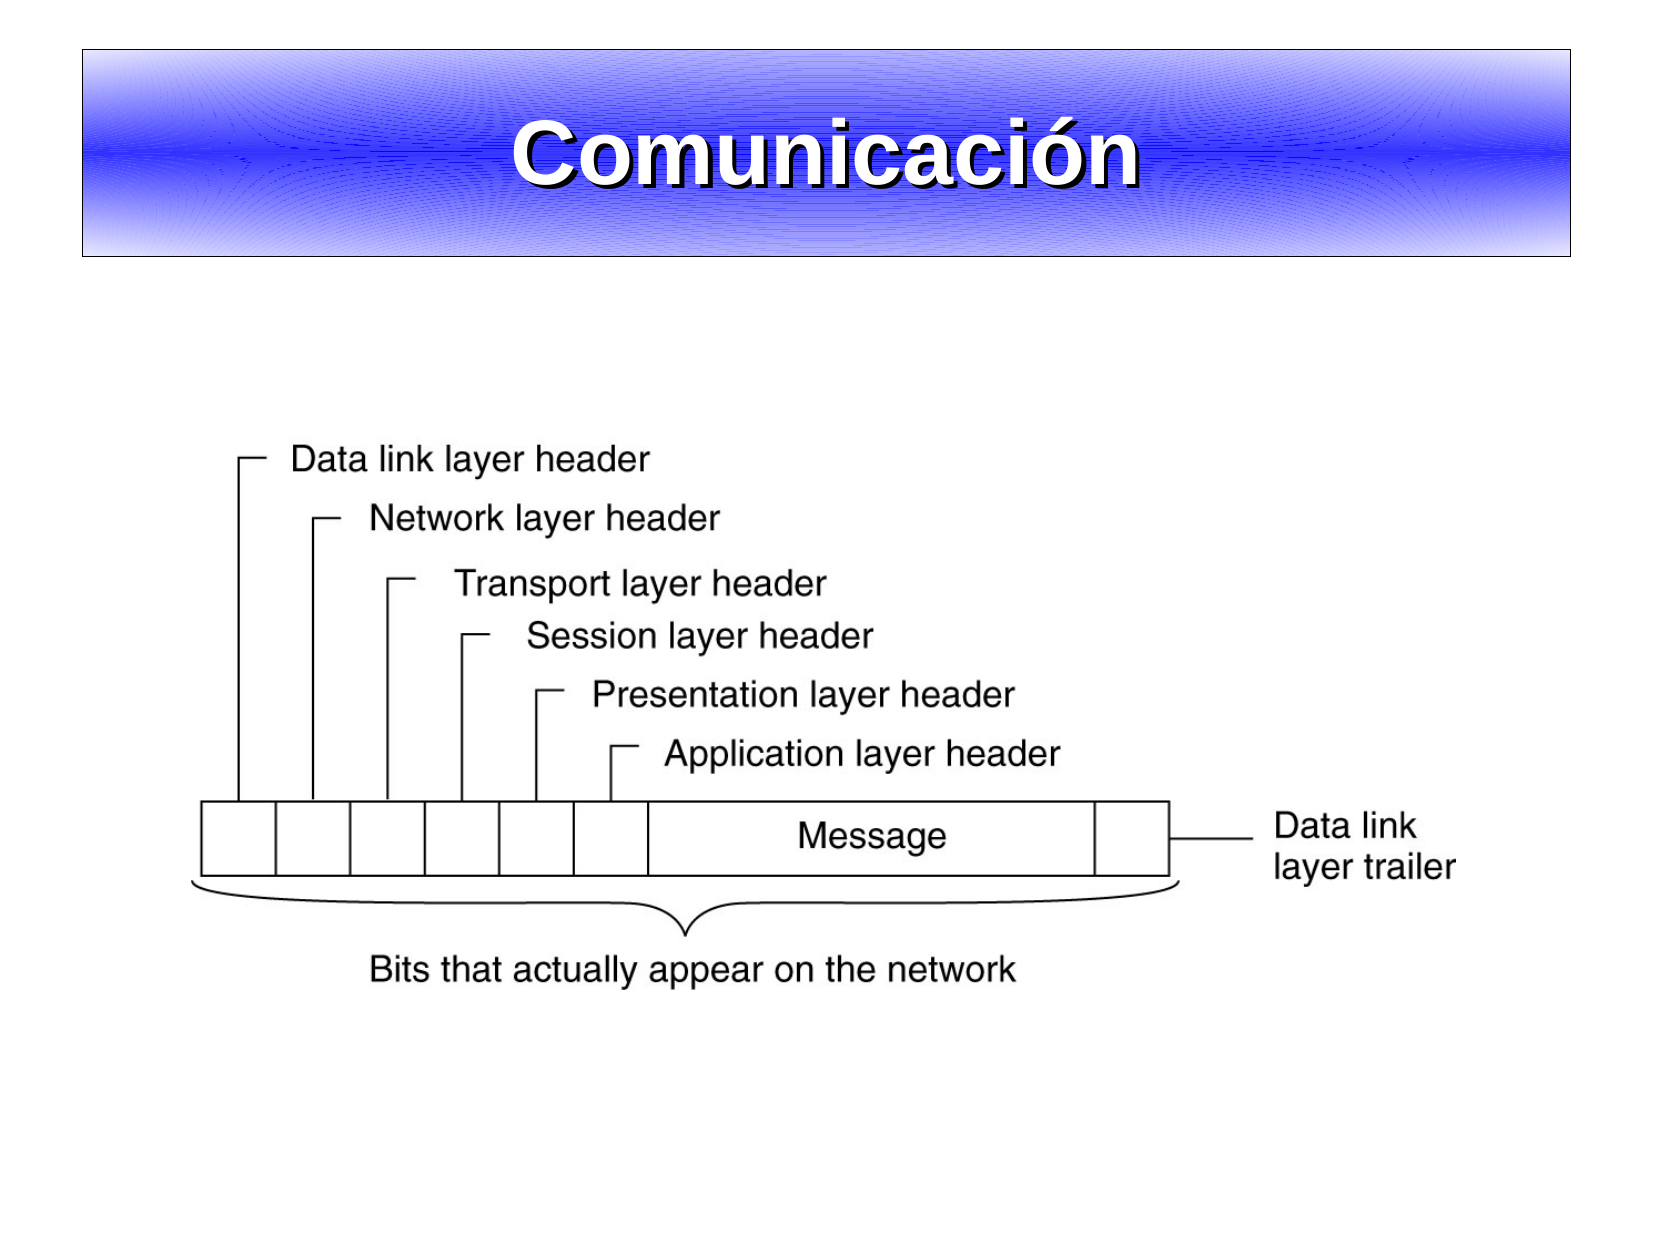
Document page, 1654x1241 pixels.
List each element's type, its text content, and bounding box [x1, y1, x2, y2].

title Comunicación [82, 49, 1571, 257]
picture [191, 437, 1456, 991]
